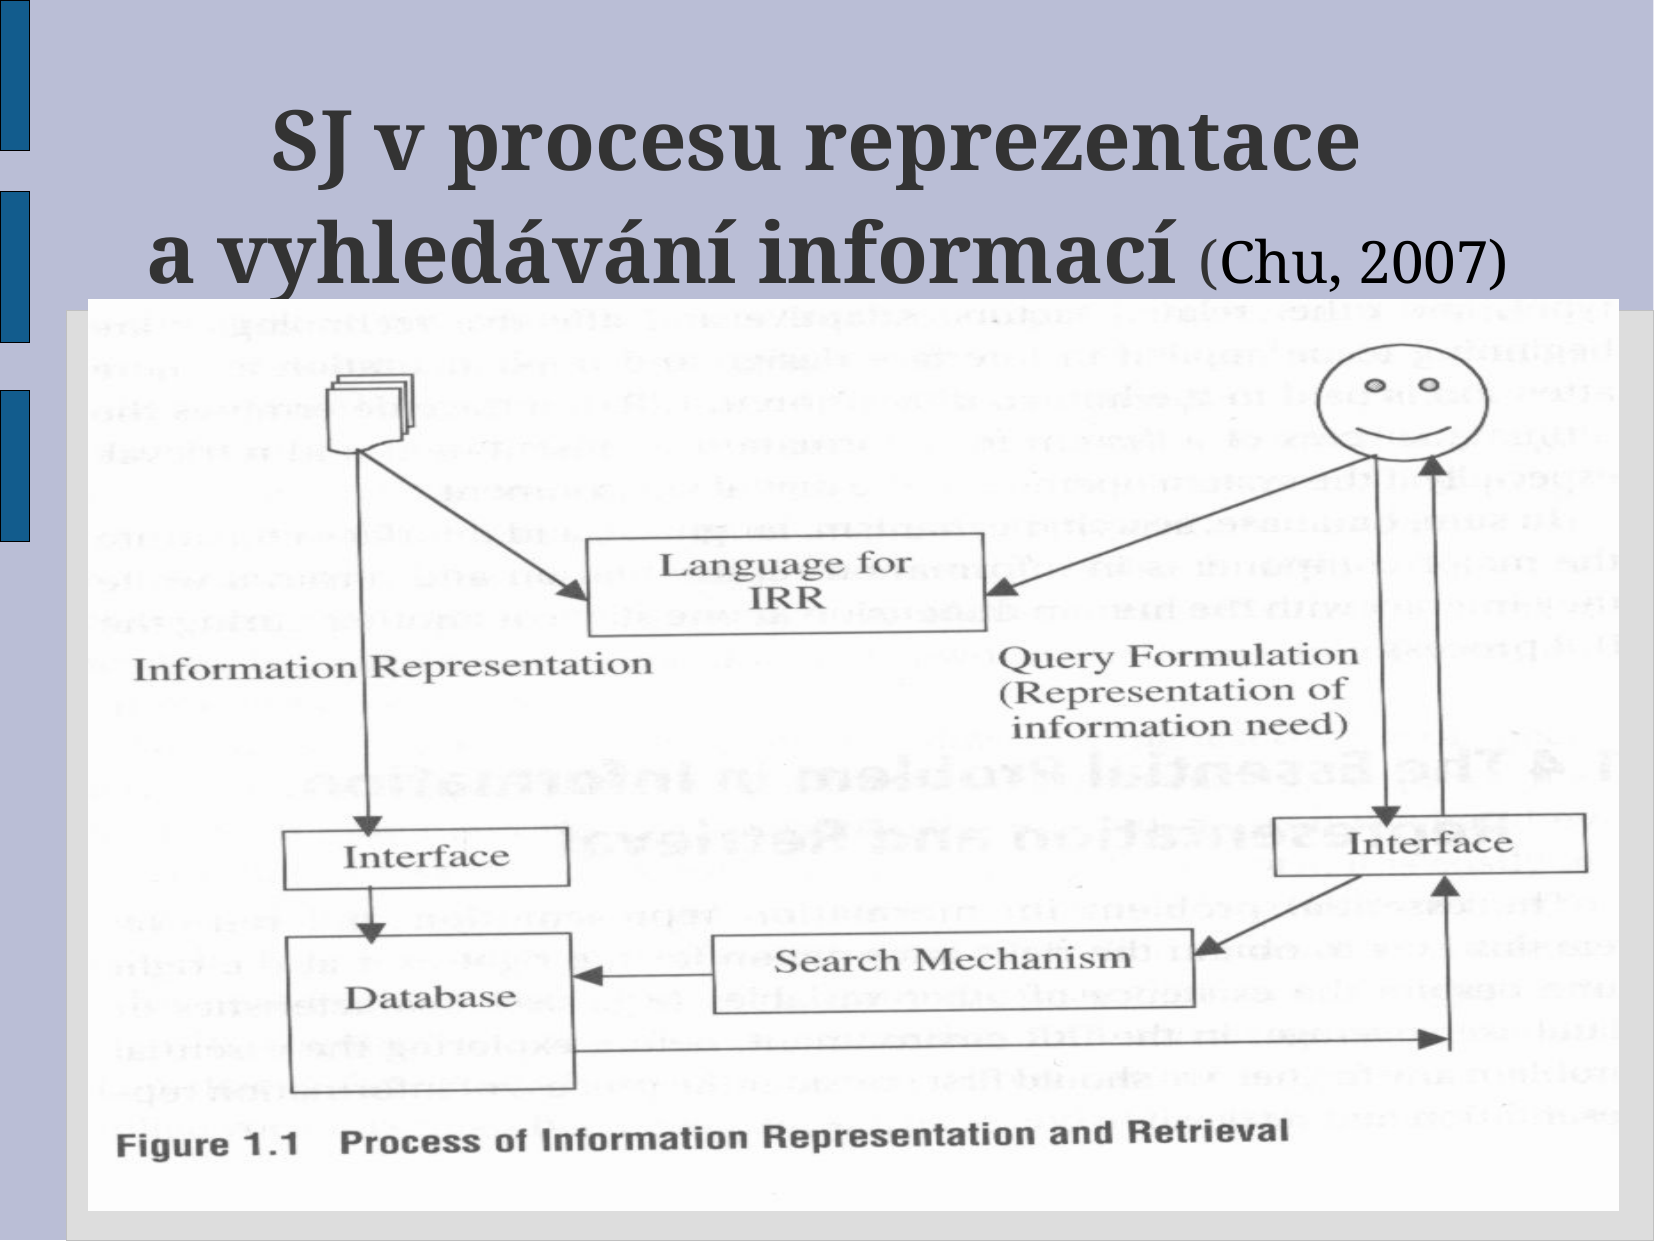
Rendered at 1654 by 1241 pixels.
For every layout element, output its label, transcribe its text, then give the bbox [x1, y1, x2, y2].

picture [88, 299, 1619, 1211]
title SJ v procesu reprezentace a vyhledávání informací (Chu, 2007) [121, 98, 1534, 291]
